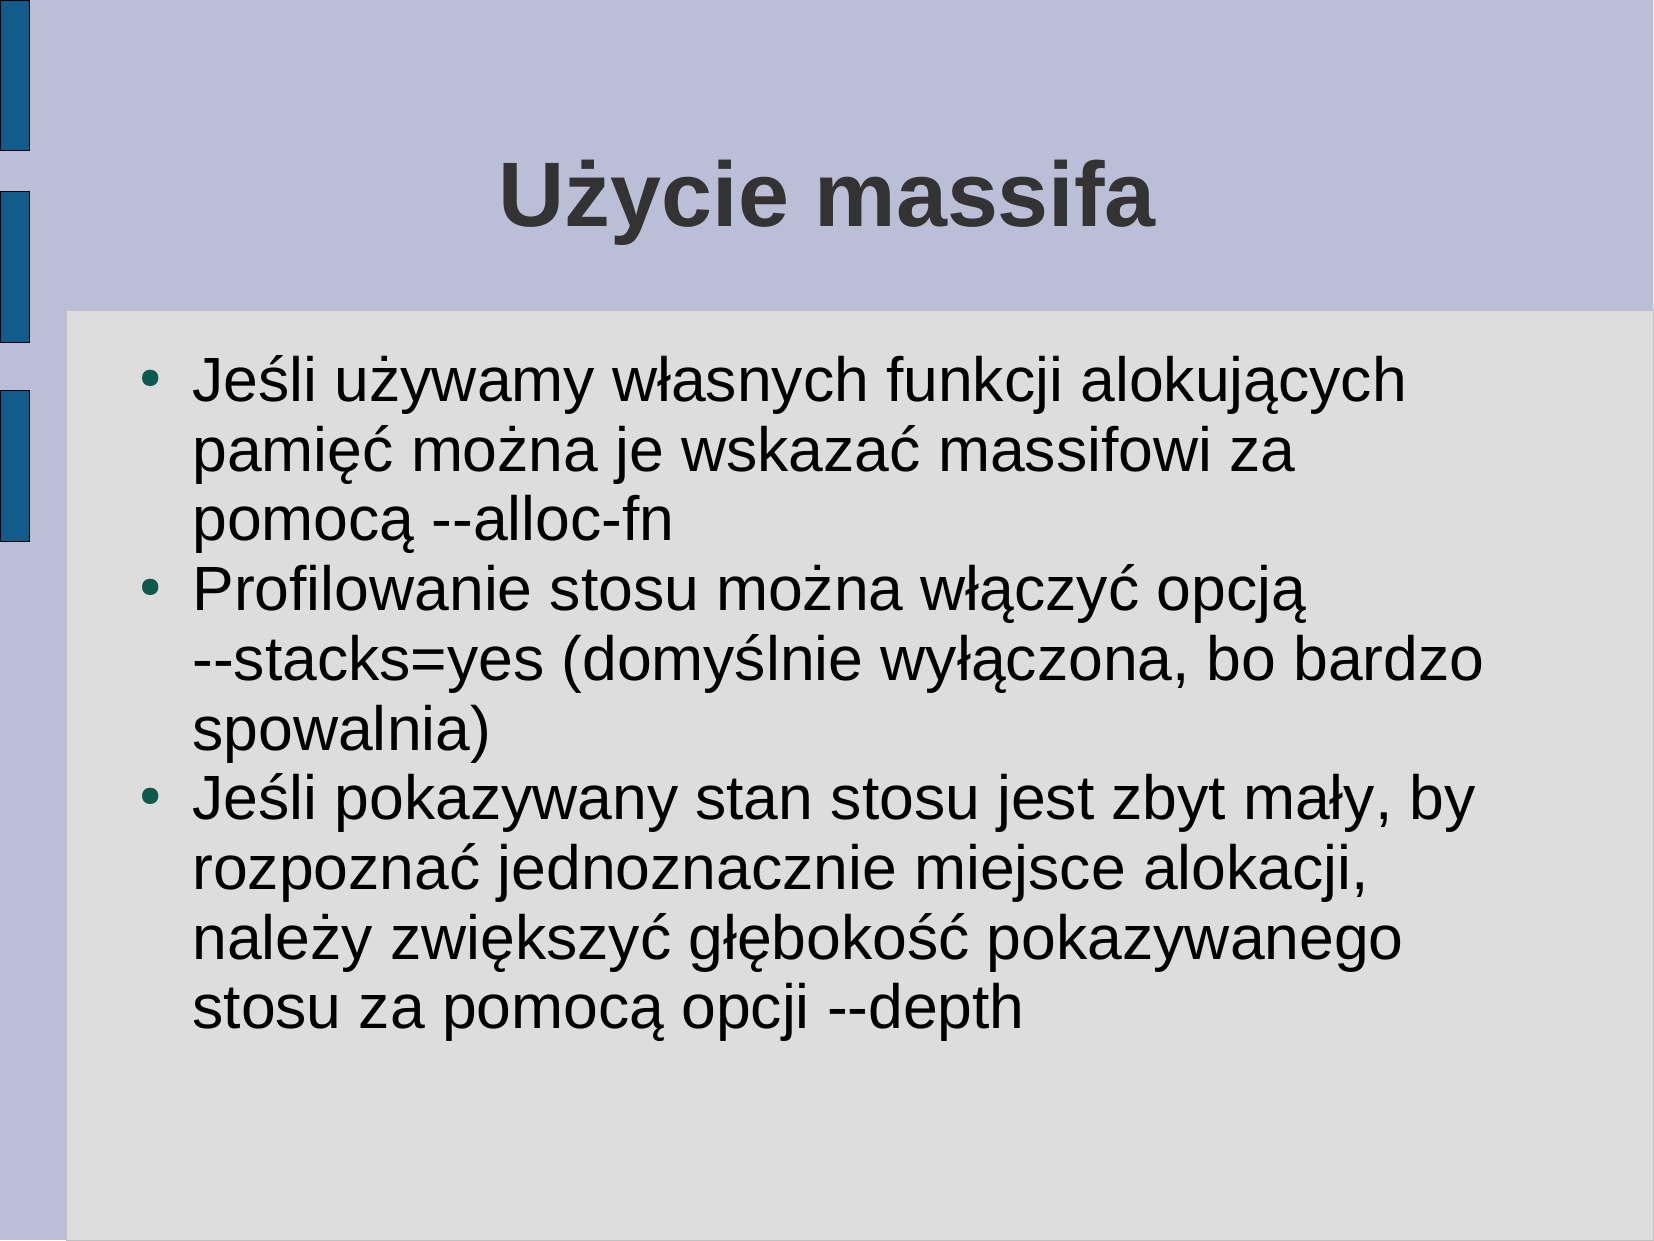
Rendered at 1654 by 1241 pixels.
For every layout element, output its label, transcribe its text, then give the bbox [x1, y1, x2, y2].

title Użycie massifa [121, 91, 1534, 299]
list Jeśli używamy własnych funkcji alokujących pamięć można je wskazać massifowi za pomocą ‑‑alloc‑fn Profilowanie stosu można włączyć opcją ‑‑stacks=yes (domyślnie wyłączona, bo bardzo spowalnia) Jeśli pokazywany stan stosu jest zbyt mały, by rozpoznać jednoznacznie miejsce alokacji, należy zwiększyć głębokość pokazywanego stosu za pomocą opcji --depth [121, 344, 1534, 1127]
